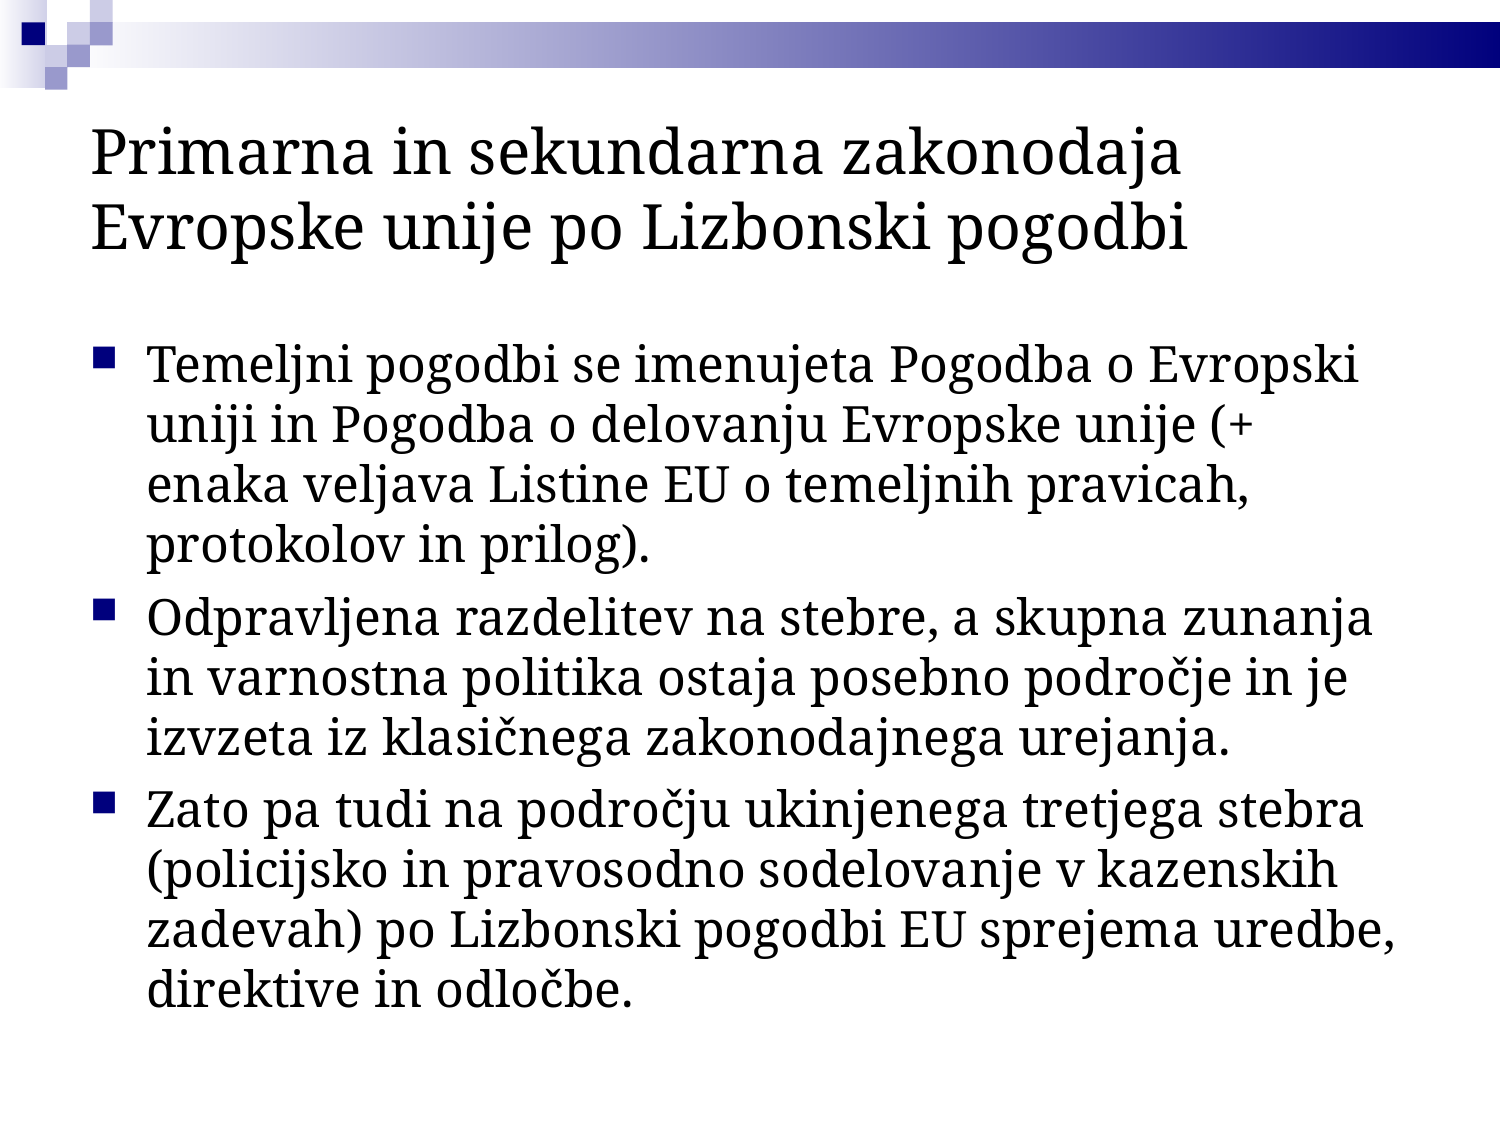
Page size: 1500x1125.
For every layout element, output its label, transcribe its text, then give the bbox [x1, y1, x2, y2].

title Primarna in sekundarna zakonodaja Evropske unije po Lizbonski pogodbi [75, 75, 1426, 301]
list Temeljni pogodbi se imenujeta Pogodba o Evropski uniji in Pogodba o delovanju Evropske unije (+ enaka veljava Listine EU o temeljnih pravicah, protokolov in prilog). Odpravljena razdelitev na stebre, a skupna zunanja in varnostna politika ostaja posebno področje in je izvzeta iz klasičnega zakonodajnega urejanja. Zato pa tudi na področju ukinjenega tretjega stebra (policijsko in pravosodno sodelovanje v kazenskih zadevah) po Lizbonski pogodbi EU sprejema uredbe, direktive in odločbe. [75, 324, 1426, 1035]
